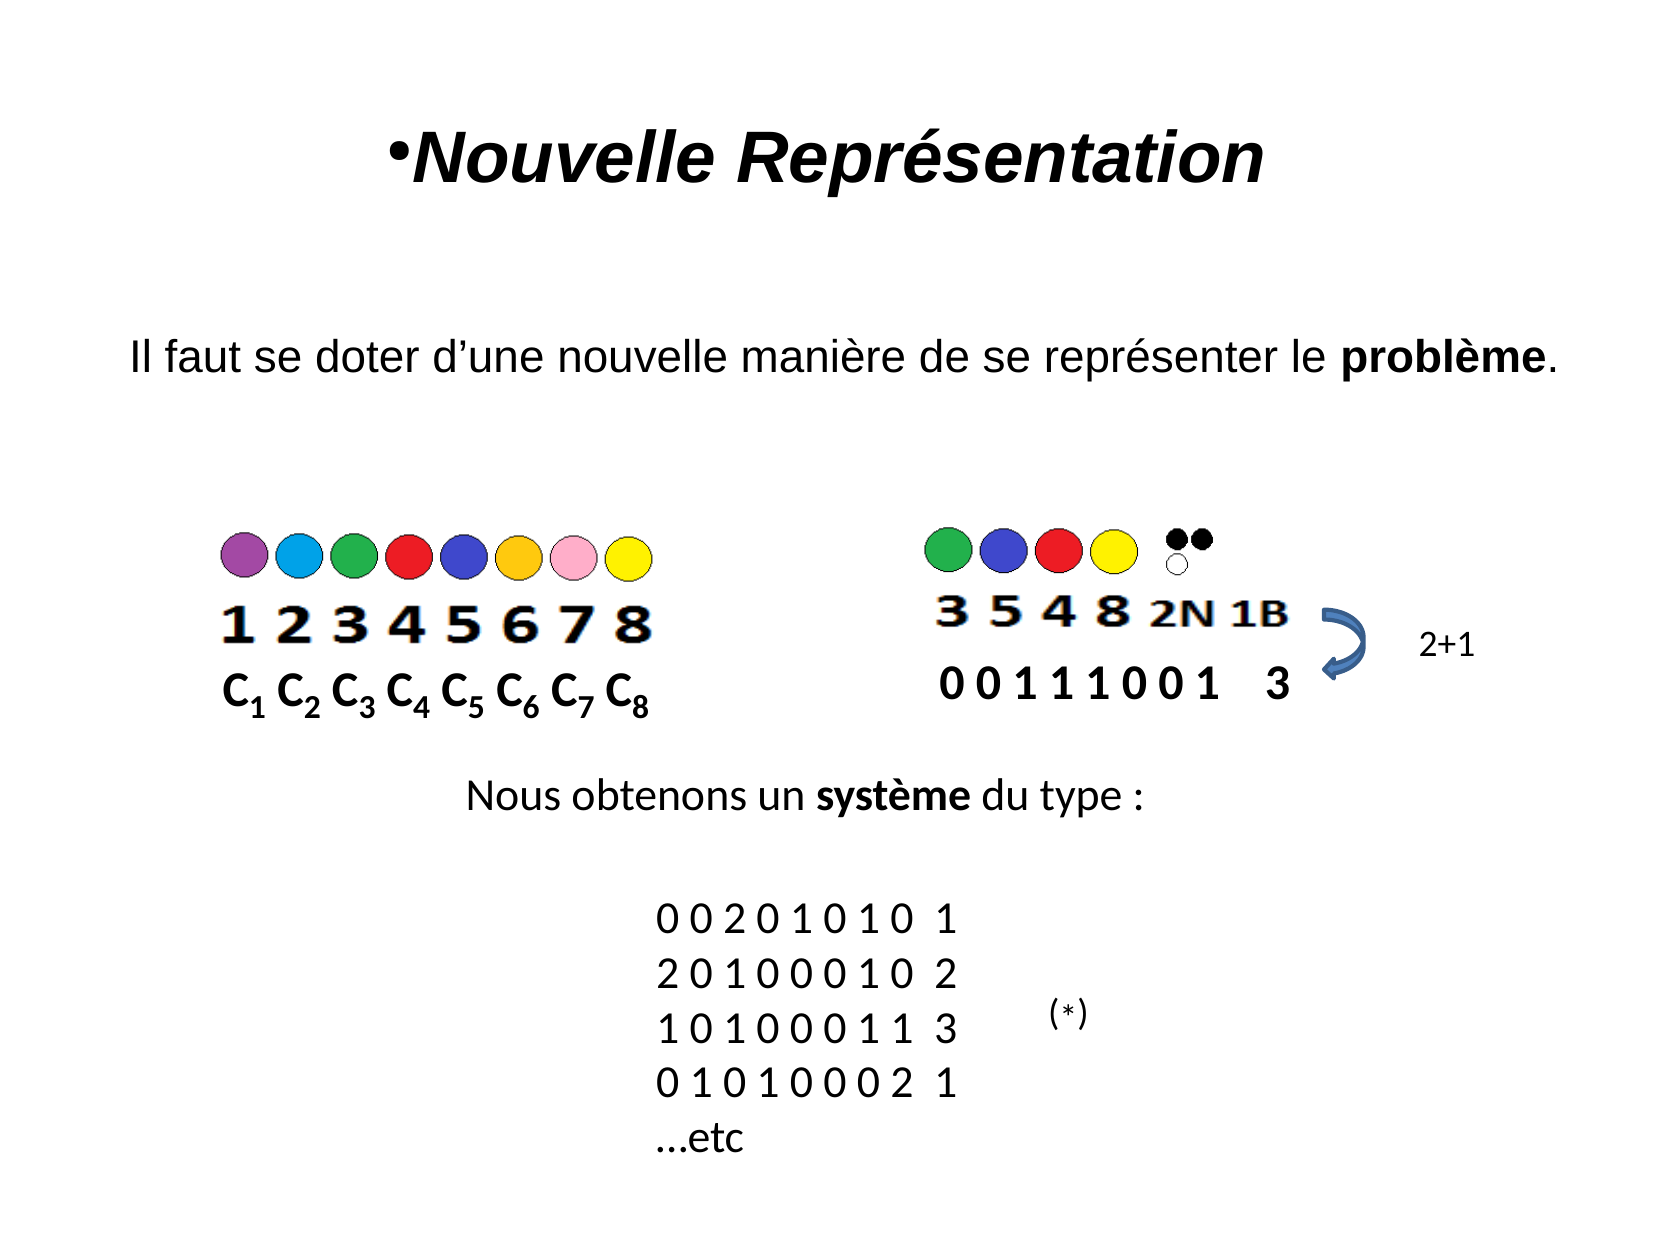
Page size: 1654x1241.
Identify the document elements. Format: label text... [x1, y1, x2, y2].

text_box [1324, 609, 1364, 679]
picture [911, 518, 1305, 640]
text_box 2+1 [1402, 611, 1493, 674]
text_box 0 0 1 1 1 0 0 1 3 [911, 640, 1322, 719]
text_box Nous obtenons un système du type : [449, 756, 1179, 829]
title Nouvelle Représentation [82, 49, 1571, 257]
list Il faut se doter d’une nouvelle manière de se représenter le problème. [82, 289, 1571, 503]
text_box 0 0 2 0 1 0 1 0 1 2 0 1 0 0 0 1 0 2 1 0 1 0 0 0 1 1 3 0 1 0 1 0 0 0 2 1 …etc [639, 878, 989, 1174]
text_box C1 C2 C3 C4 C5 C6 C7 C8 [195, 647, 677, 726]
picture [189, 502, 683, 674]
text_box (*) [1032, 963, 1105, 1046]
